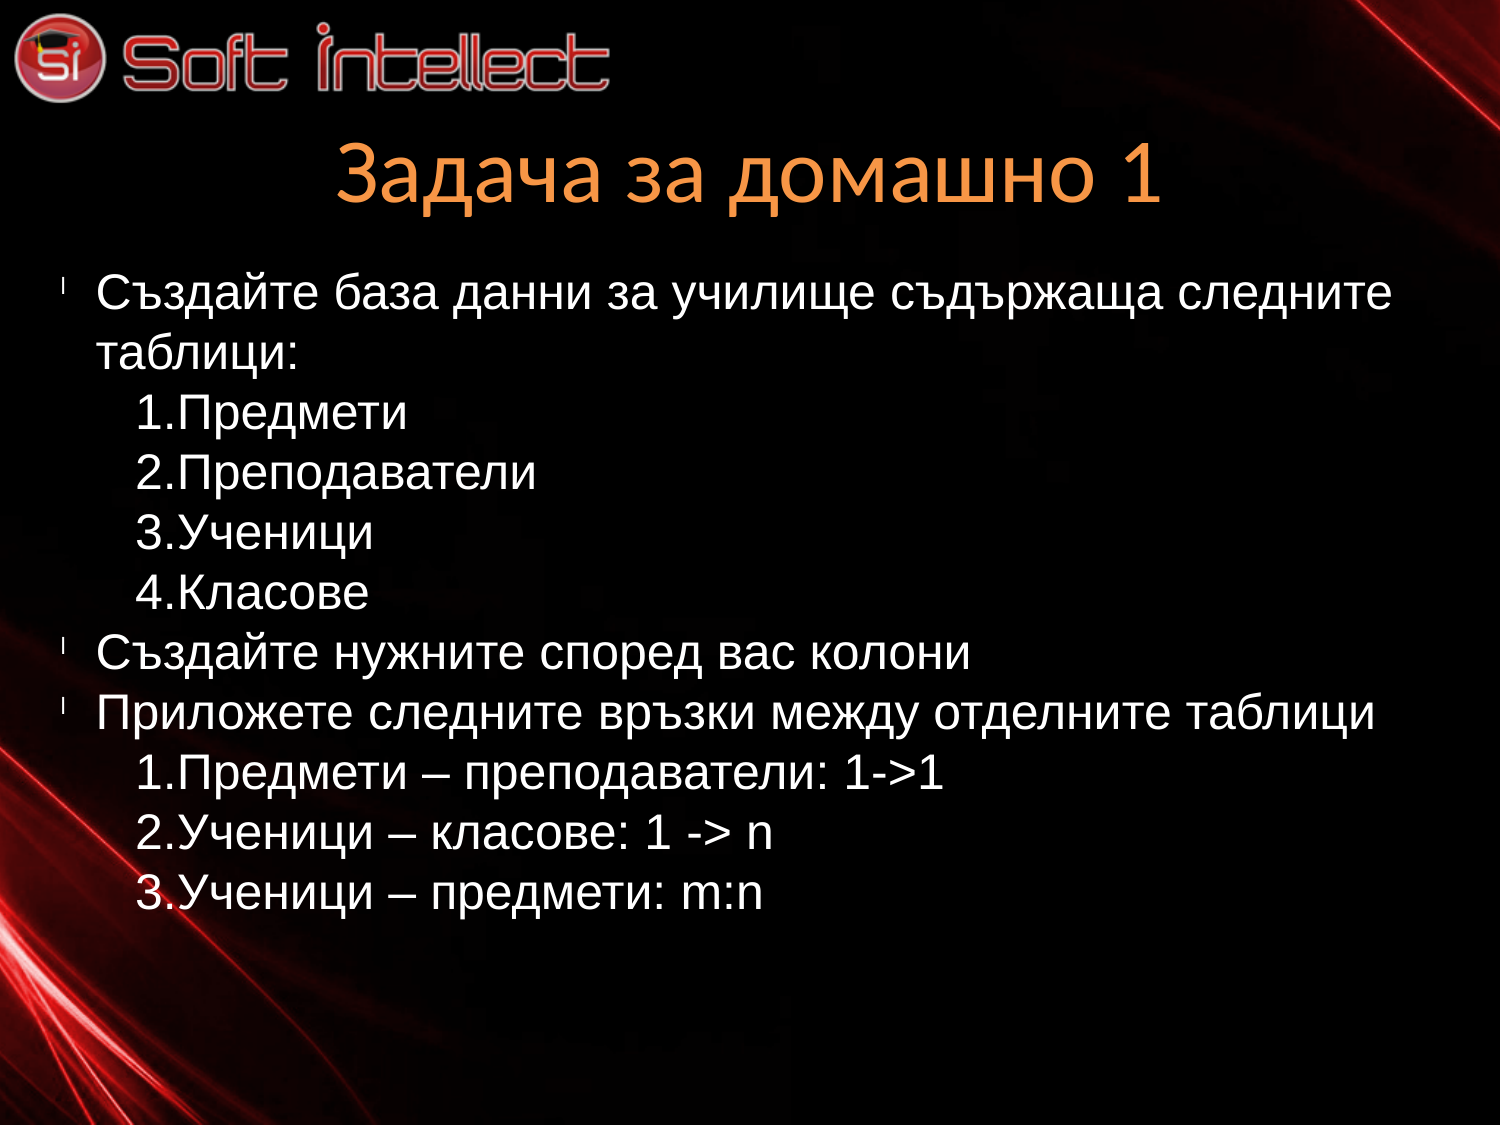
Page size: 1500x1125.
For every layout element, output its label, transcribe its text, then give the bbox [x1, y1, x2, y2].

text_box Задача за домашно 1 [75, 71, 1425, 251]
picture [0, 0, 1500, 1125]
text_box Създайте база данни за училище съдържаща следните таблици: Предмети Преподаватели Ученици Класове Създайте нужните според вас колони Приложете следните връзки между отделните таблици Предмети – преподаватели: 1->1 Ученици – класове: 1 -> n Ученици – предмети: m:n [45, 251, 1455, 492]
